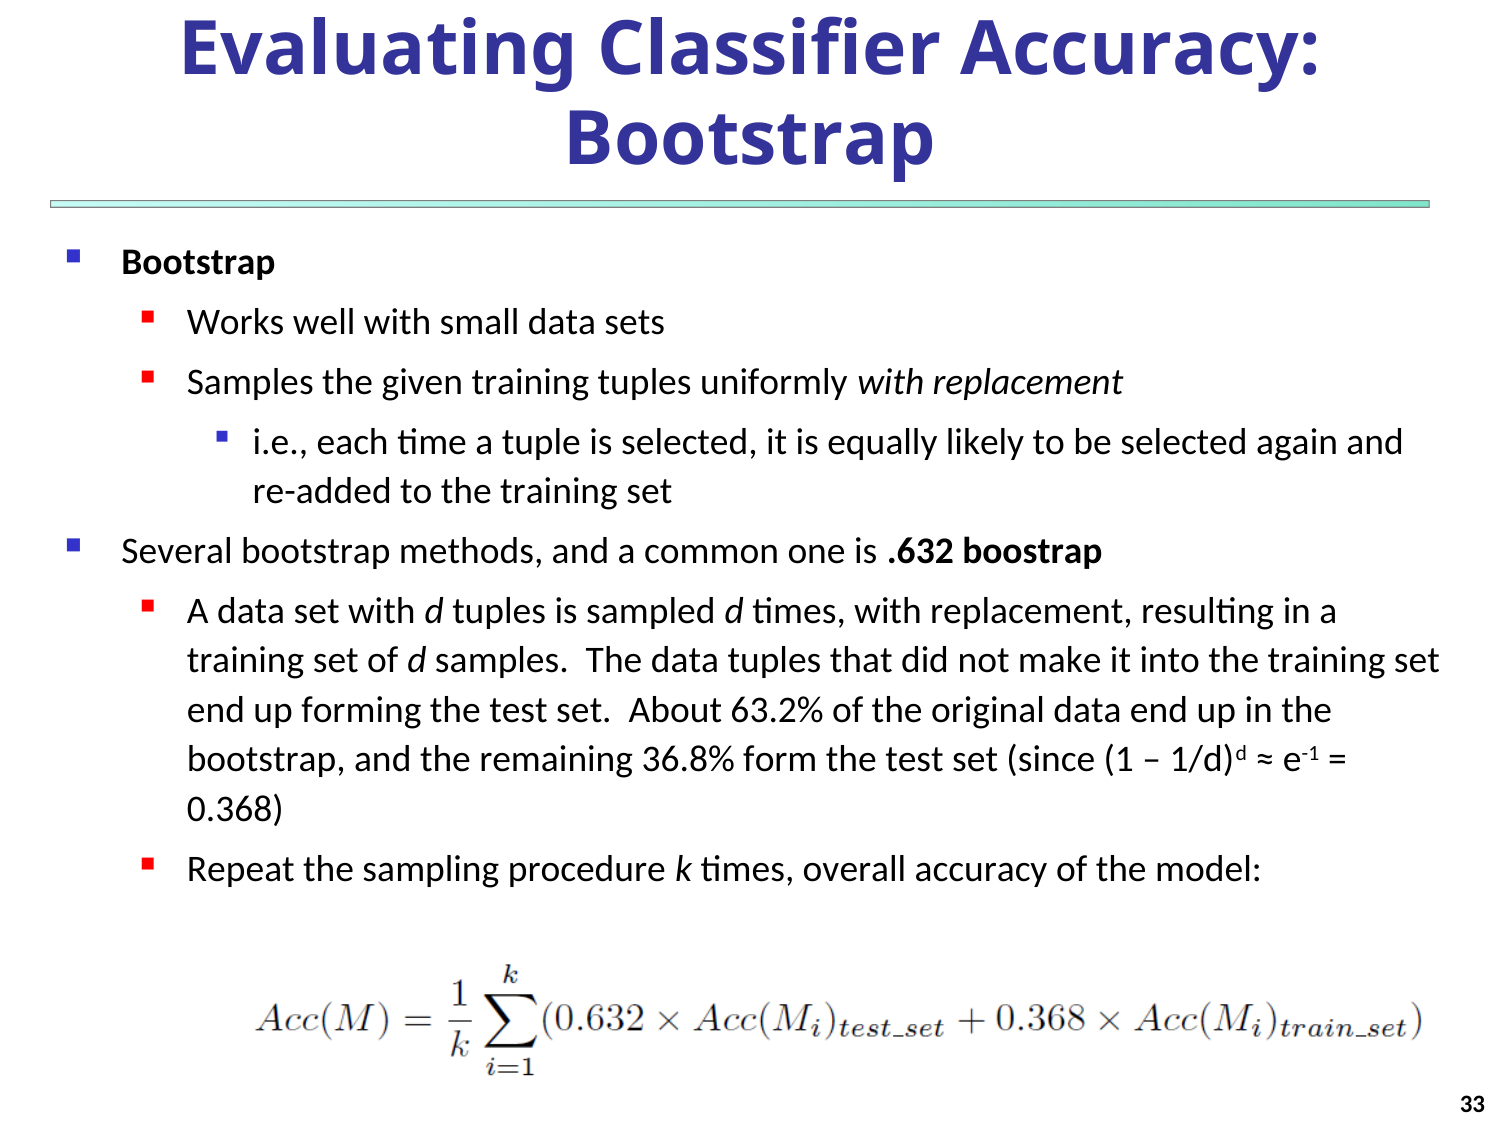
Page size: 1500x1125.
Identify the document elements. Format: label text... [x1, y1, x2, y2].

picture [249, 962, 1426, 1079]
list Bootstrap Works well with small data sets Samples the given training tuples uniformly with replacement i.e., each time a tuple is selected, it is equally likely to be selected again and re-added to the training set Several bootstrap methods, and a common one is .632 boostrap A data set with d tuples is sampled d times, with replacement, resulting in a training set of d samples. The data tuples that did not make it into the training set end up forming the test set. About 63.2% of the original data end up in the bootstrap, and the remaining 36.8% form the test set (since (1 – 1/d)d ≈ e-1 = 0.368) Repeat the sampling procedure k times, overall accuracy of the model: [50, 224, 1463, 1063]
title Evaluating Classifier Accuracy: Bootstrap [0, 0, 1500, 187]
text_box <number> [1187, 1062, 1500, 1125]
